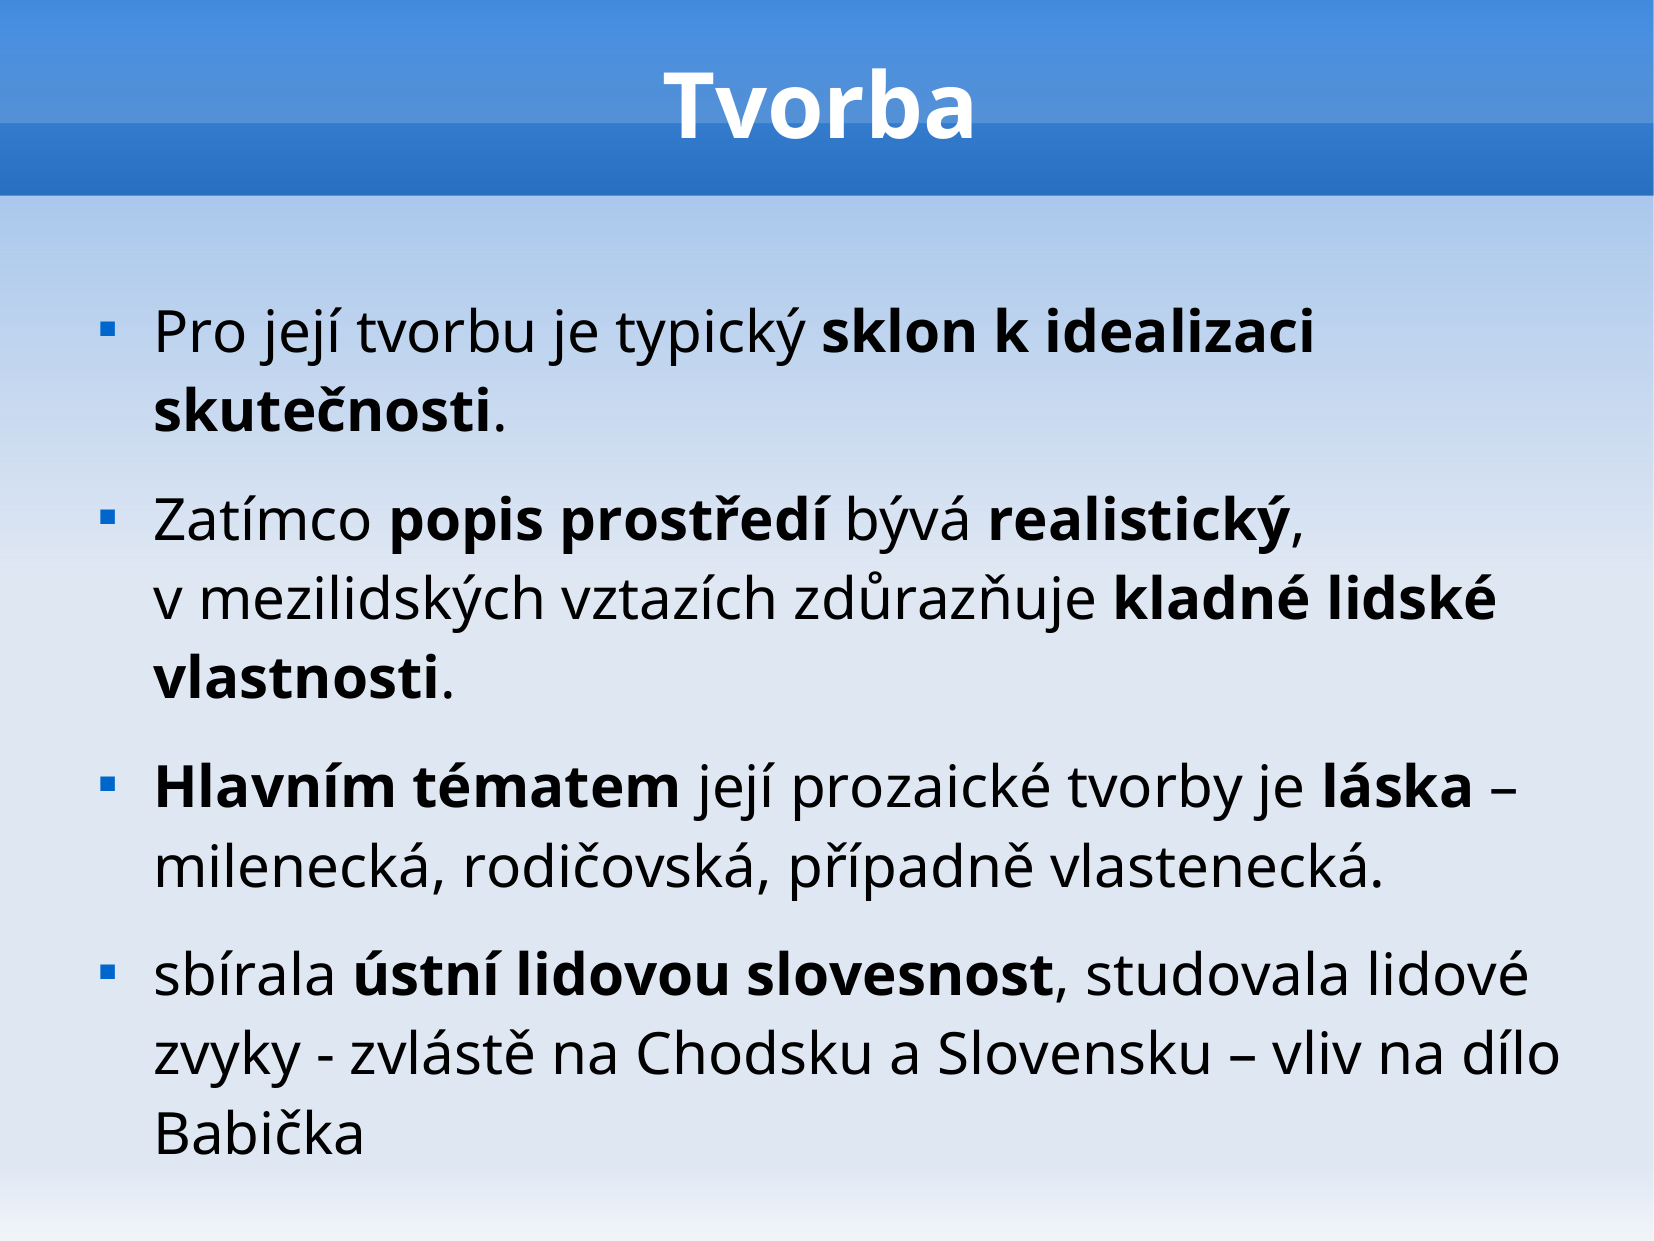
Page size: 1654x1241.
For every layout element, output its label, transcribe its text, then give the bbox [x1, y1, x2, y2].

title Tvorba [76, 7, 1565, 200]
picture [0, 0, 1654, 1241]
list Pro její tvorbu je typický sklon k idealizaci skutečnosti. Zatímco popis prostředí bývá realistický, v mezilidských vztazích zdůrazňuje kladné lidské vlastnosti. Hlavním tématem její prozaické tvorby je láska – milenecká, rodičovská, případně vlastenecká. sbírala ústní lidovou slovesnost, studovala lidové zvyky - zvlástě na Chodsku a Slovensku – vliv na dílo Babička [82, 290, 1571, 1169]
